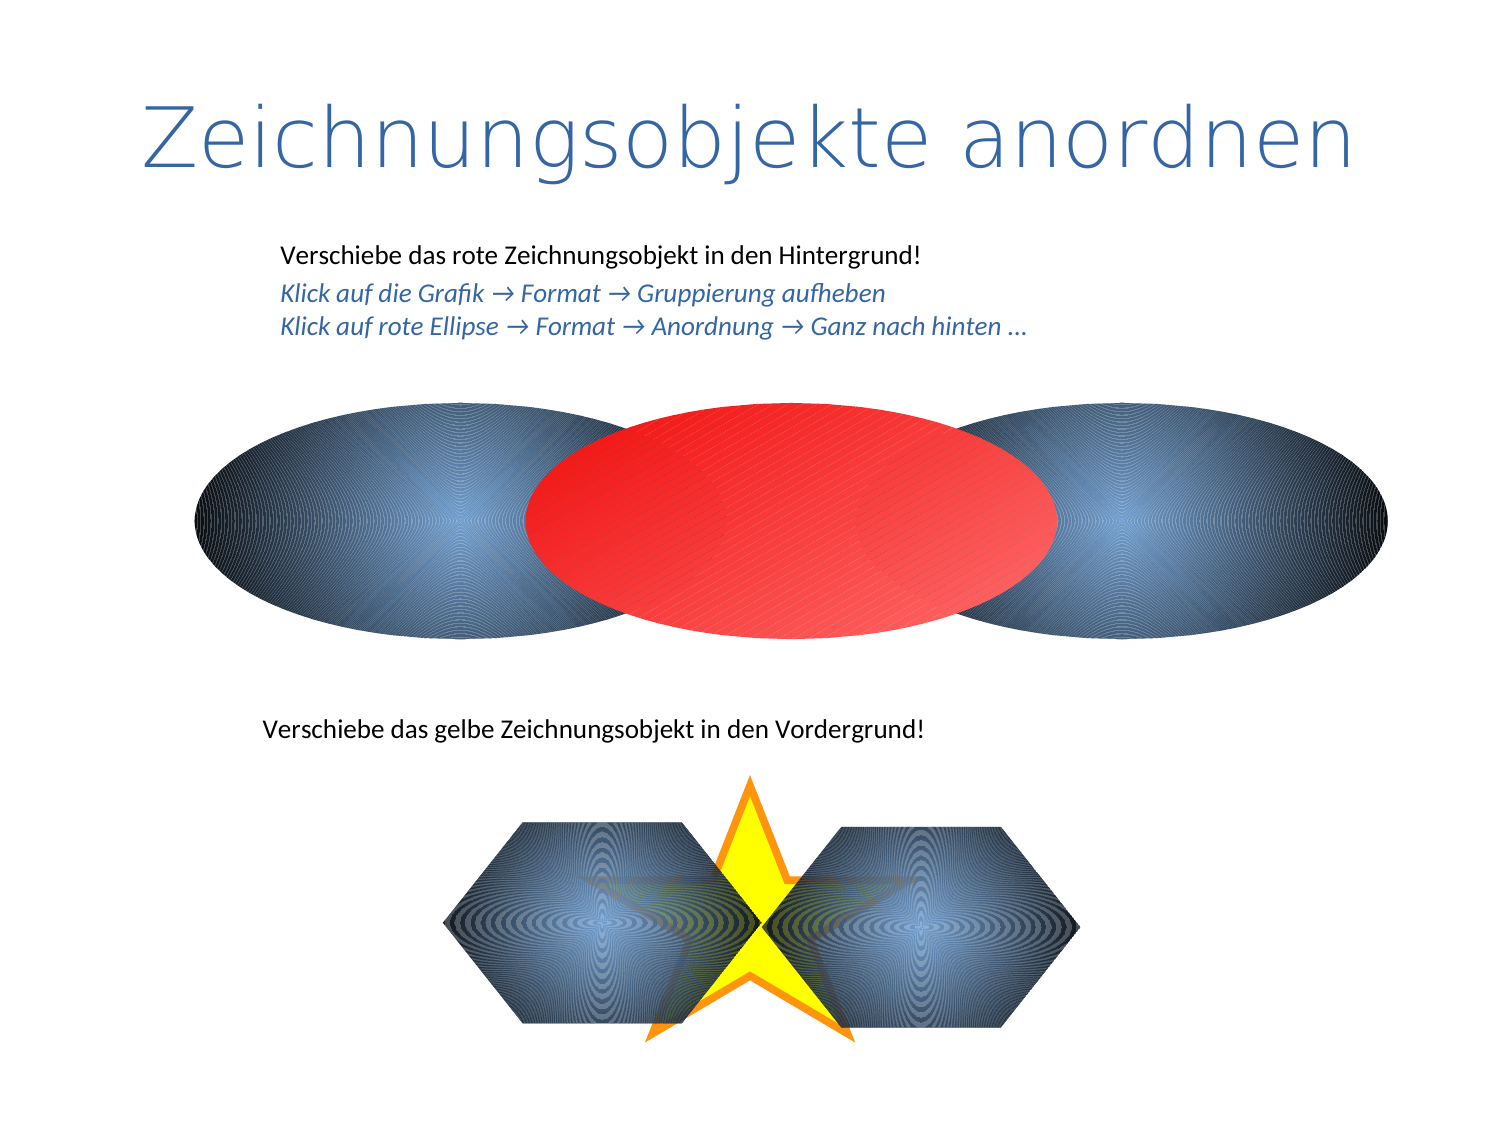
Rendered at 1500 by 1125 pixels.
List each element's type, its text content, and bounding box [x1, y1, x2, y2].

title Zeichnungsobjekte anordnen [75, 24, 1426, 254]
text_box Verschiebe das gelbe Zeichnungsobjekt in den Vordergrund! [247, 704, 1312, 753]
text_box Verschiebe das rote Zeichnungsobjekt in den Hintergrund! Klick auf die Grafik → Format → Gruppierung aufheben Klick auf rote Ellipse → Format → Anordnung → Ganz nach hinten ... [265, 229, 1260, 360]
text_box [194, 402, 1388, 640]
text_box [442, 785, 1081, 1034]
